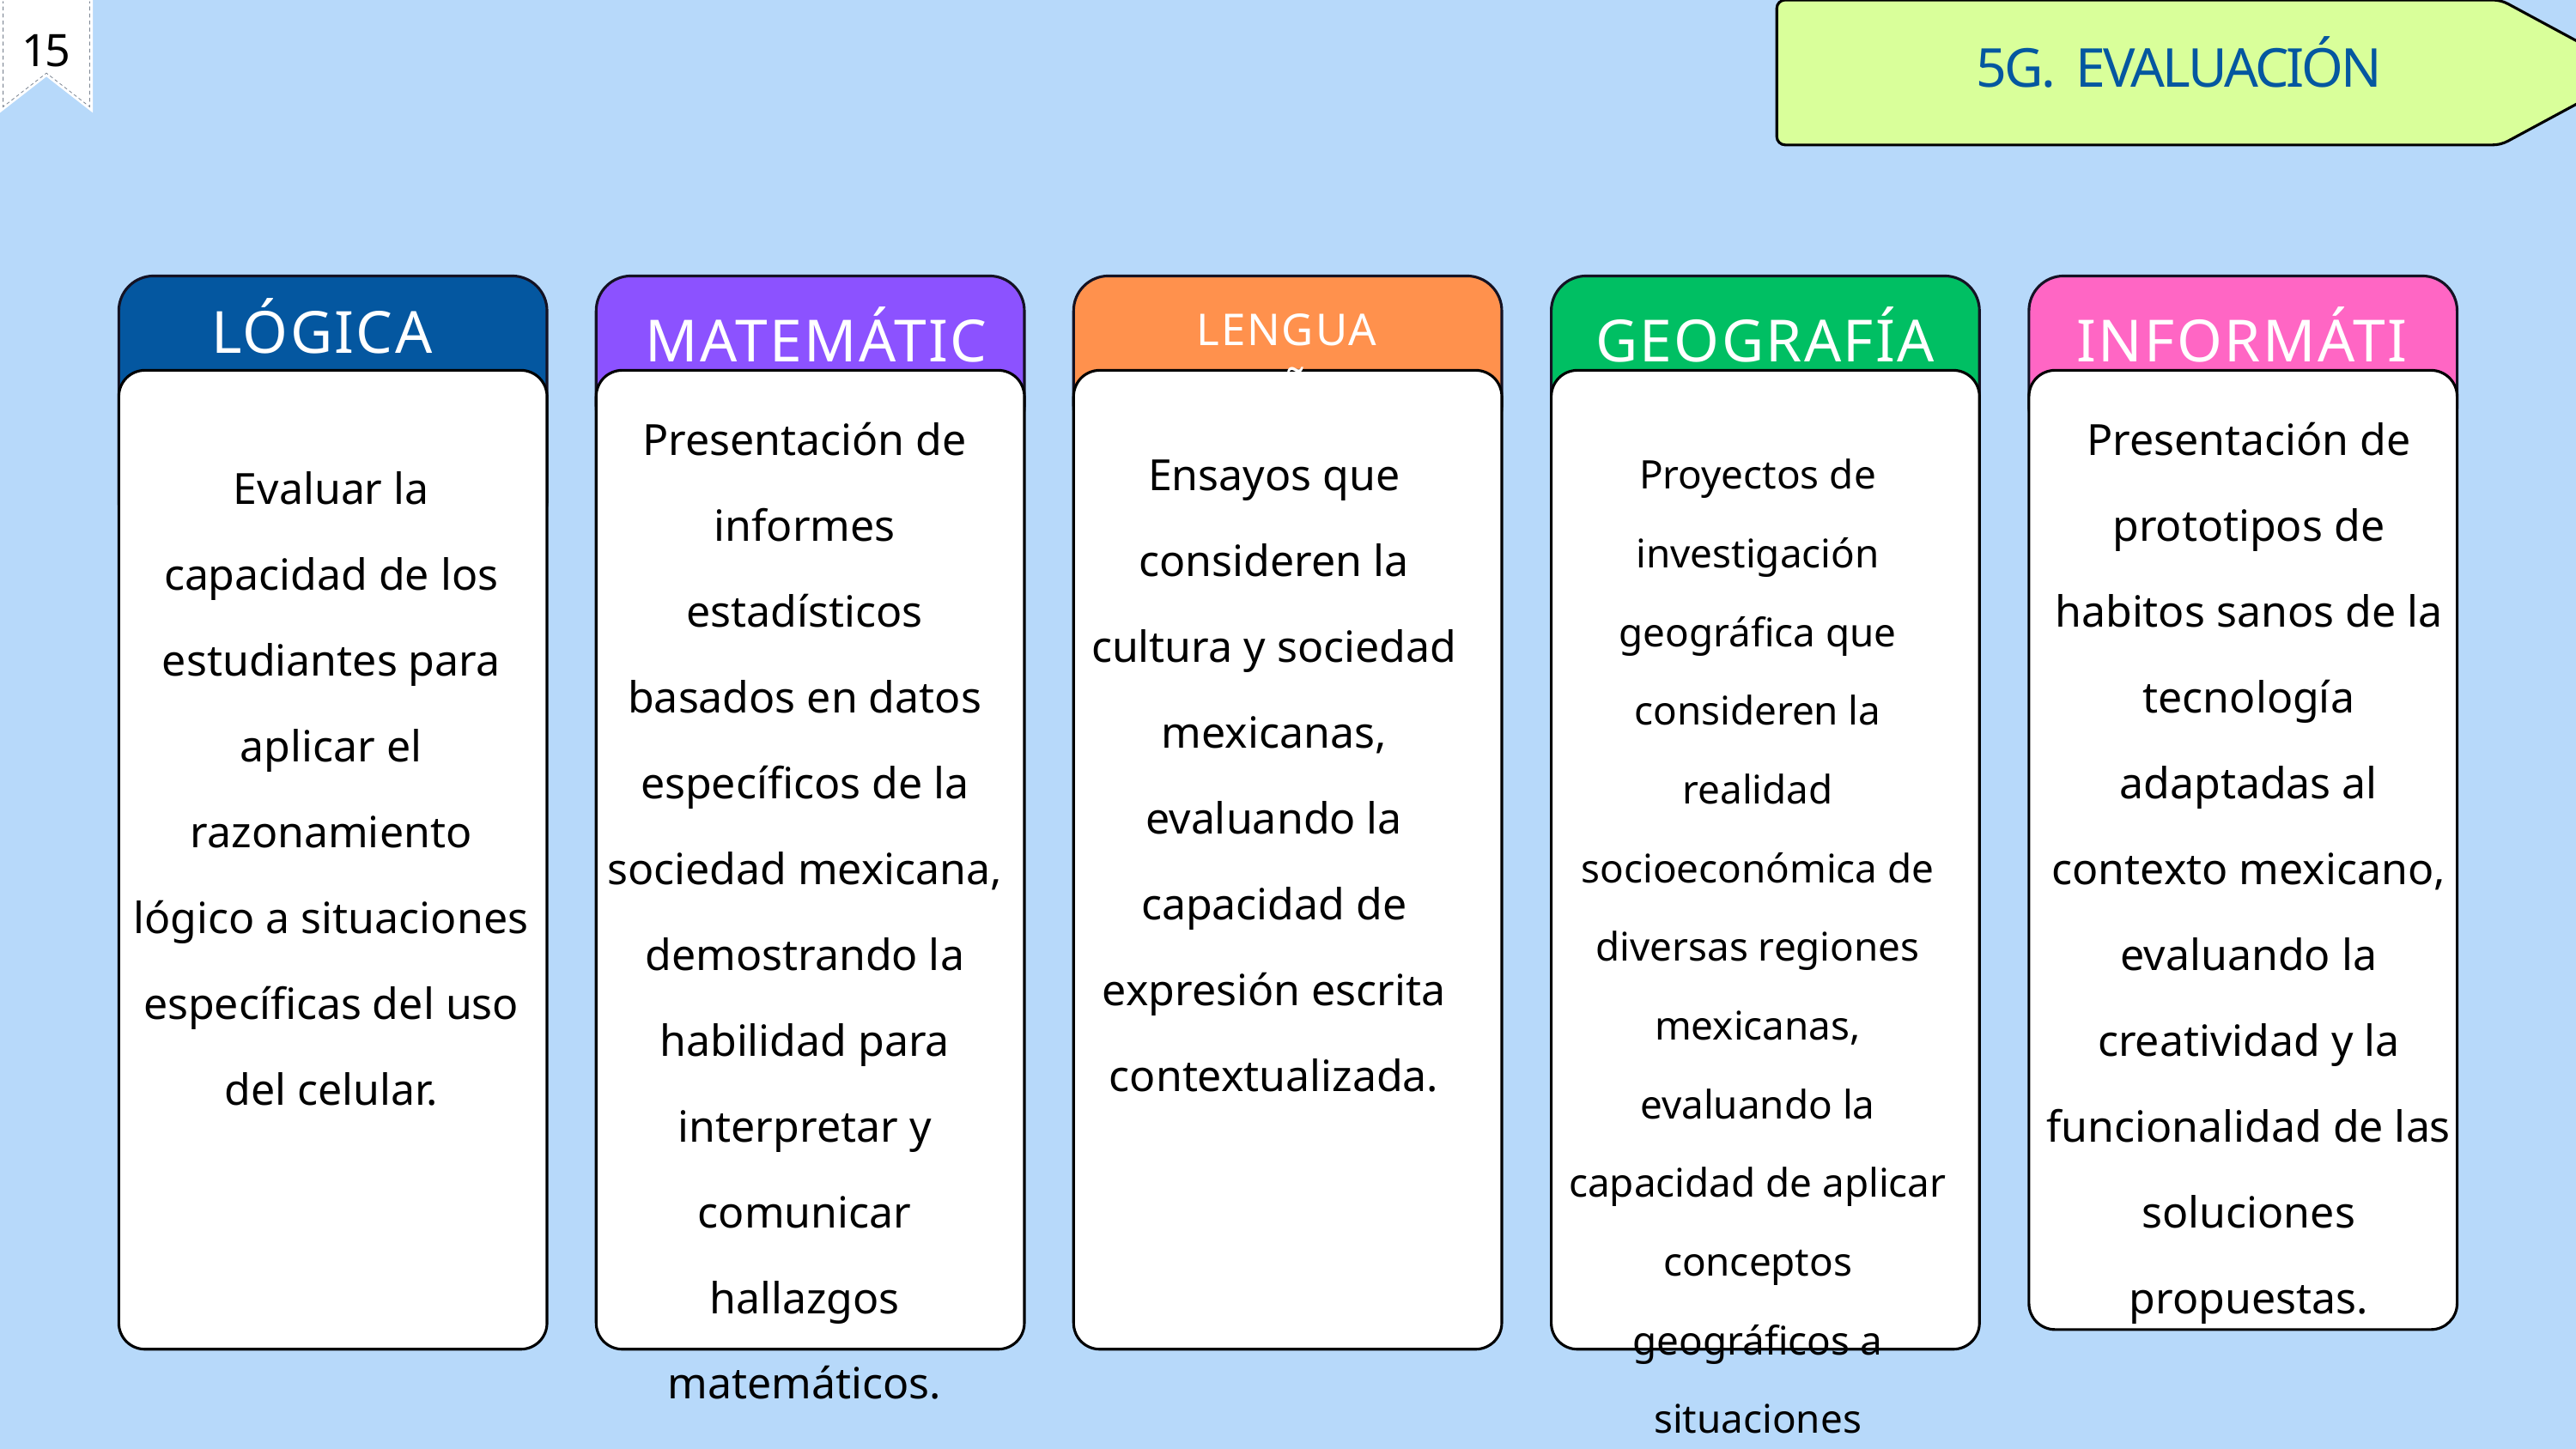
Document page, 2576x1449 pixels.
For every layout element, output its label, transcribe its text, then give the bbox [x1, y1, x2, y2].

text_box Ensayos que consideren la cultura y sociedad mexicanas, evaluando la capacidad de expresión escrita contextualizada. [1091, 413, 1498, 1164]
text_box INFORMÁTICA [2063, 291, 2422, 371]
text_box [0, 0, 2576, 1449]
text_box Evaluar la capacidad de los estudiantes para aplicar el razonamiento lógico a situaciones específicas del uso del celular. [133, 427, 540, 1158]
text_box Presentación de informes estadísticos basados en datos específicos de la sociedad mexicana, demostrando la habilidad para interpretar y comunicar hallazgos matemáticos. [607, 378, 1014, 1386]
text_box LENGUA ESPAÑOLA [1109, 293, 1467, 353]
text_box Proyectos de investigación geográfica que consideren la realidad socioeconómica de diversas regiones mexicanas, evaluando la capacidad de aplicar conceptos geográficos a situaciones específicas. [1569, 418, 1976, 1388]
text_box LÓGICA [178, 282, 465, 362]
text_box Presentación de prototipos de habitos sanos de la tecnología adaptadas al contexto mexicano, evaluando la creatividad y la funcionalidad de las soluciones propuestas. [2046, 378, 2453, 1386]
text_box 15 [5, 12, 88, 71]
text_box MATEMÁTICAS [639, 291, 996, 371]
text_box GEOGRAFÍA [1586, 291, 1945, 371]
text_box 5G. EVALUACIÓN [1683, 22, 2576, 98]
